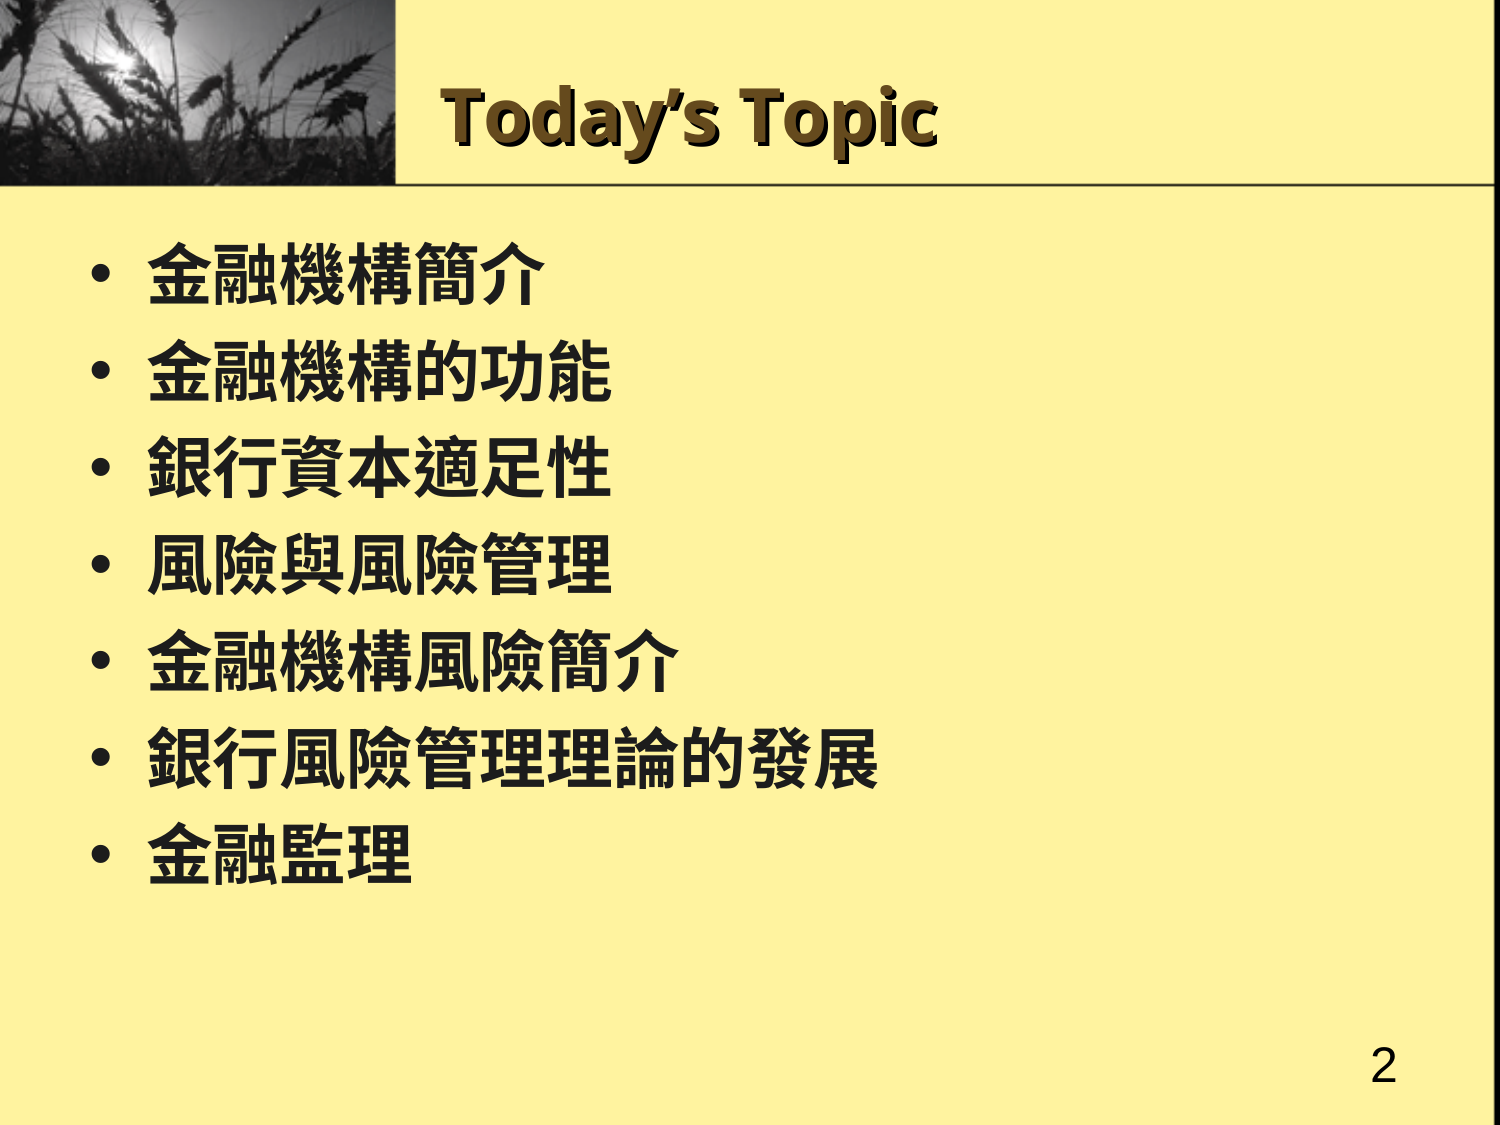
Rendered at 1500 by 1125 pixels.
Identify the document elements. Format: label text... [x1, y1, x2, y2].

list 金融機構簡介 金融機構的功能 銀行資本適足性 風險與風險管理 金融機構風險簡介 銀行風險管理理論的發展 金融監理 [75, 224, 1413, 976]
title Today’s Topic [424, 14, 1413, 211]
picture [0, 0, 1500, 1125]
